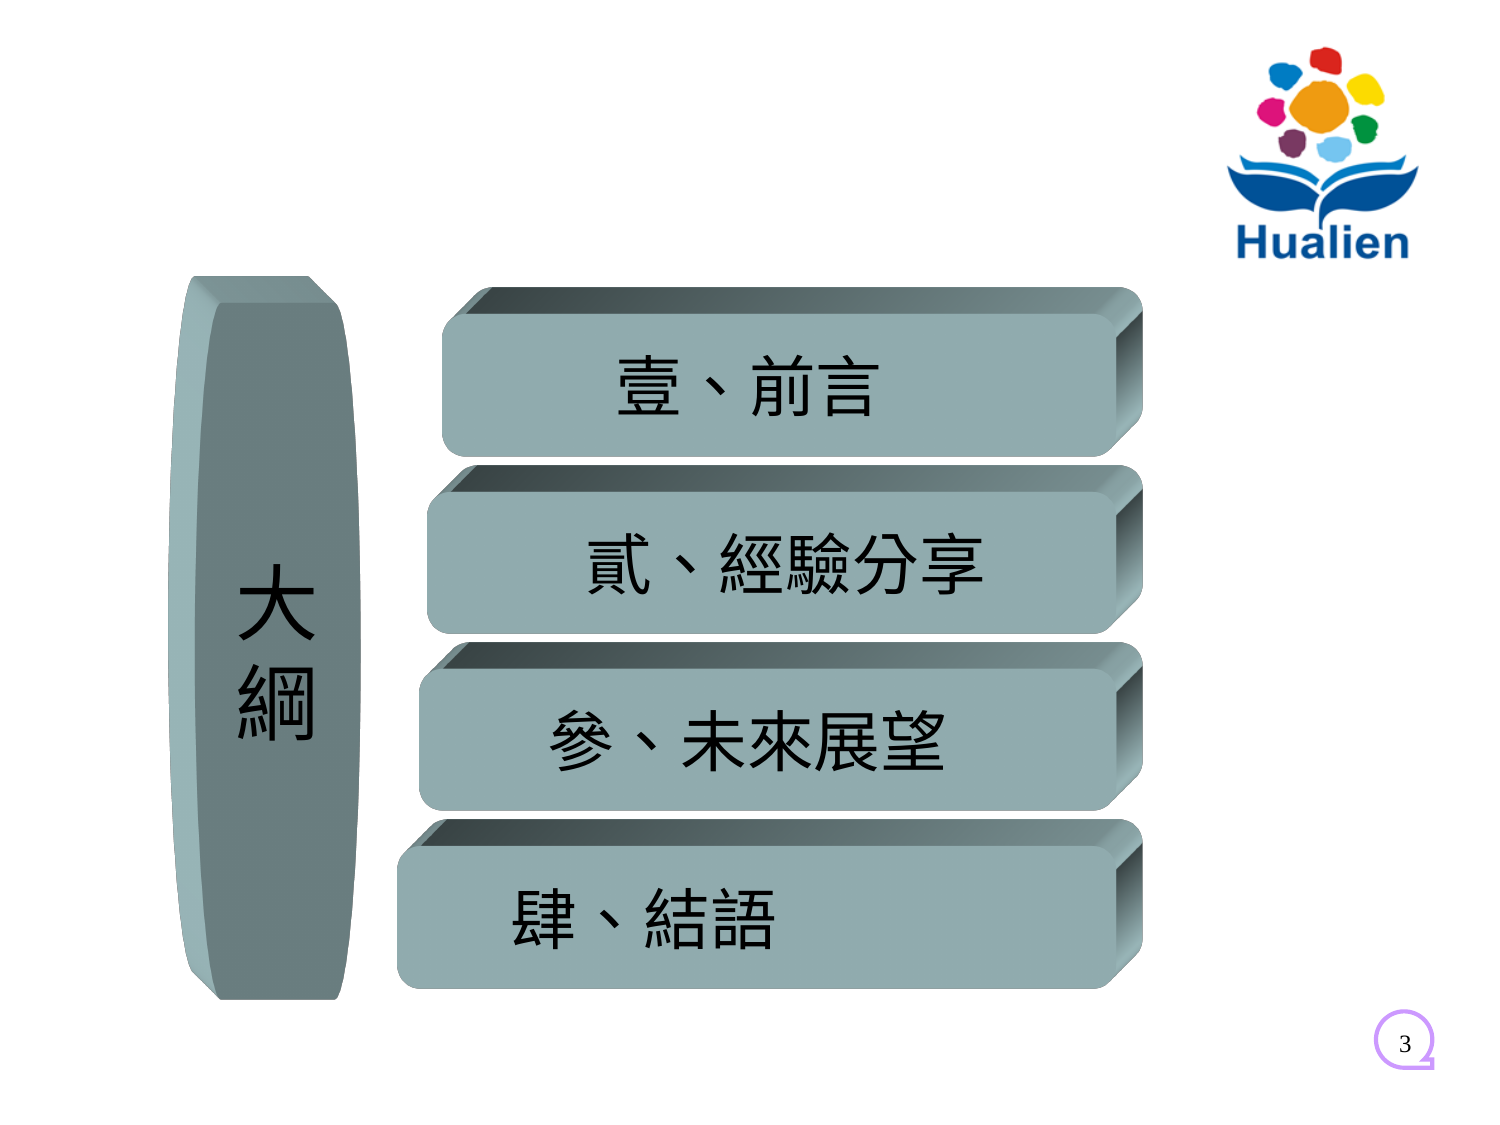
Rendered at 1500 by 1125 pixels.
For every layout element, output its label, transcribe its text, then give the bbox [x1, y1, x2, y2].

text_box 3 [1375, 1011, 1433, 1068]
picture [1222, 42, 1424, 264]
